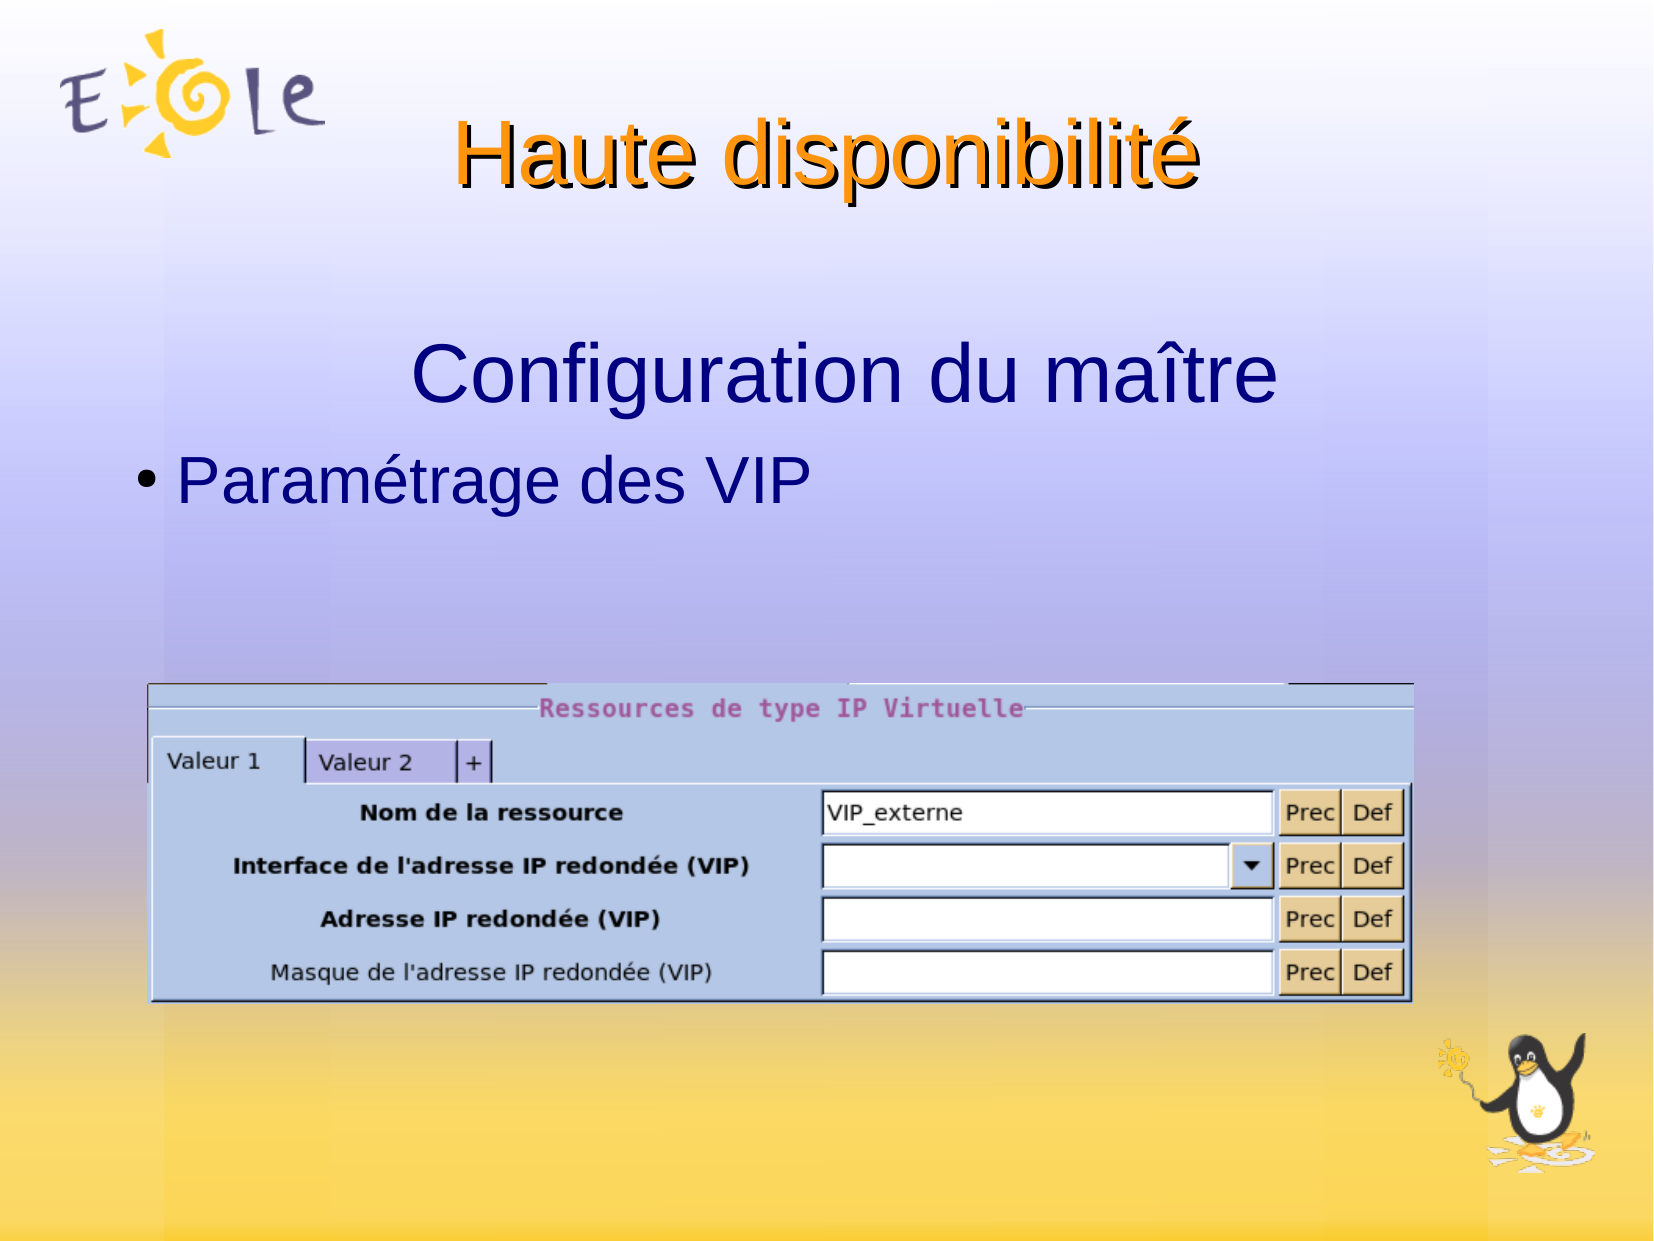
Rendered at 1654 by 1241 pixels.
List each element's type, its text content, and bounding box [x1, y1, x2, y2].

list Configuration du maître Paramétrage des VIP [101, 327, 1590, 540]
title Haute disponibilité [82, 56, 1571, 250]
picture [0, 0, 1654, 1241]
